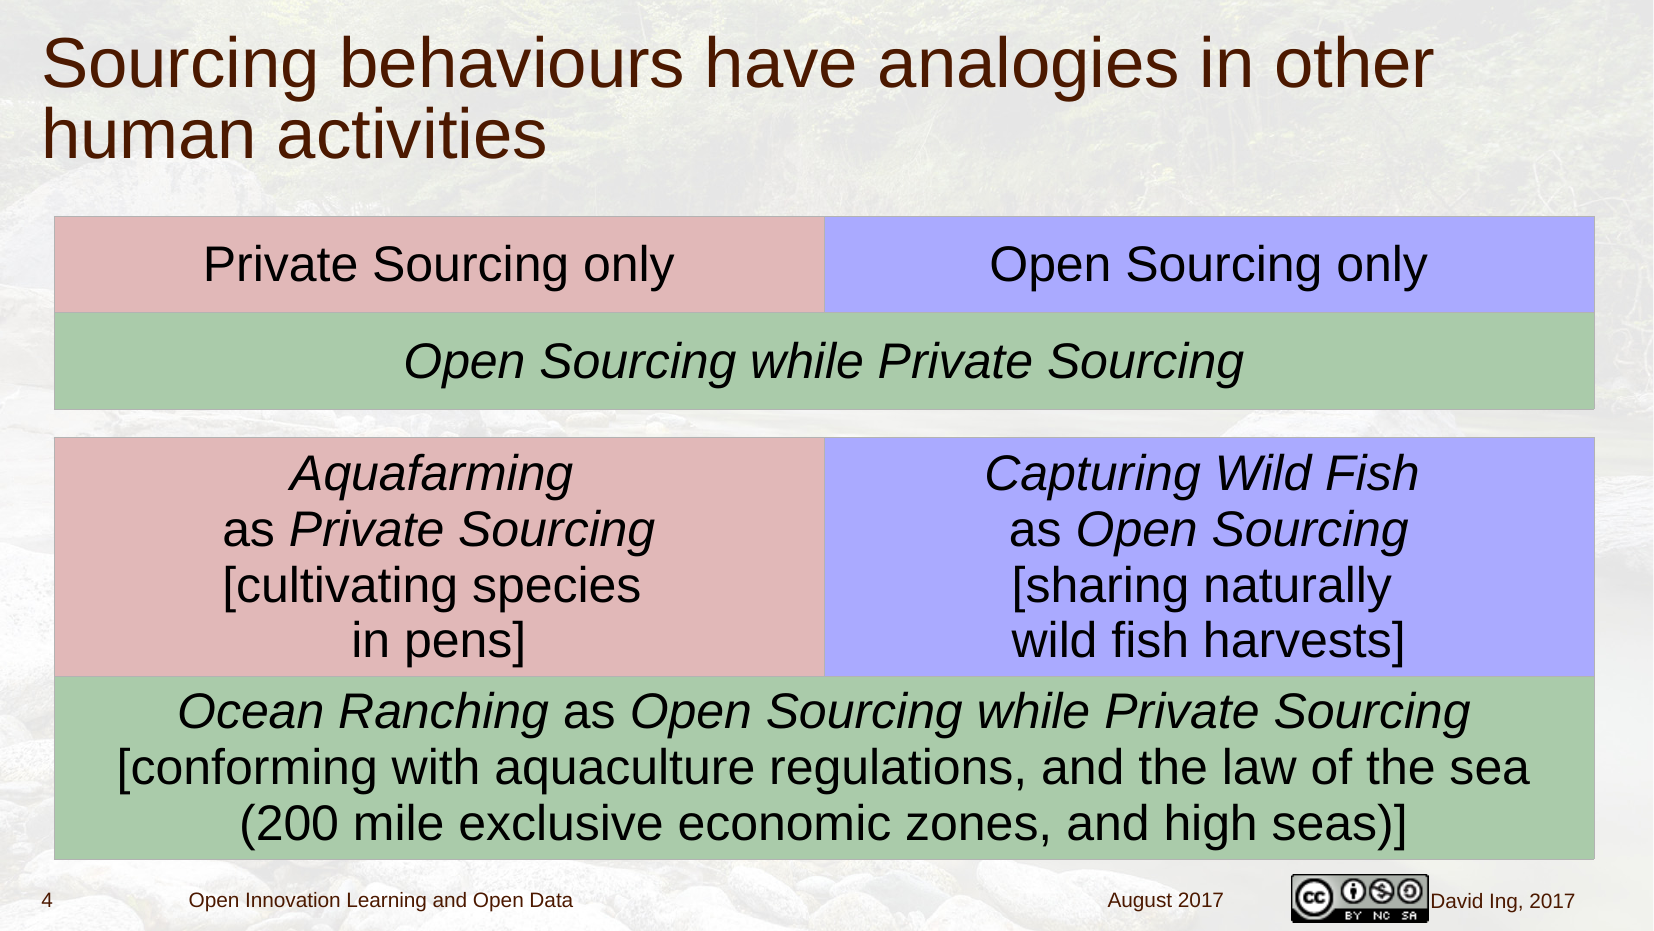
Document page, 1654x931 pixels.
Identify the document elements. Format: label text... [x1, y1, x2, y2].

table_header Open Sourcing only [825, 217, 1594, 312]
table_header Private Sourcing only [55, 217, 824, 312]
picture [0, 0, 1654, 931]
title Sourcing behaviours have analogies in other human activities [41, 30, 1613, 181]
table_header Capturing Wild Fish as Open Sourcing [sharing naturally wild fish harvests] [825, 438, 1594, 676]
table_cell Ocean Ranching as Open Sourcing while Private Sourcing [conforming with aquaculture regulations, and the law of the sea (200 mile exclusive economic zones, and high seas)] [55, 677, 1594, 859]
table_cell Open Sourcing while Private Sourcing [55, 313, 1594, 409]
table_header Aquafarming as Private Sourcing [cultivating species in pens] [55, 438, 824, 676]
